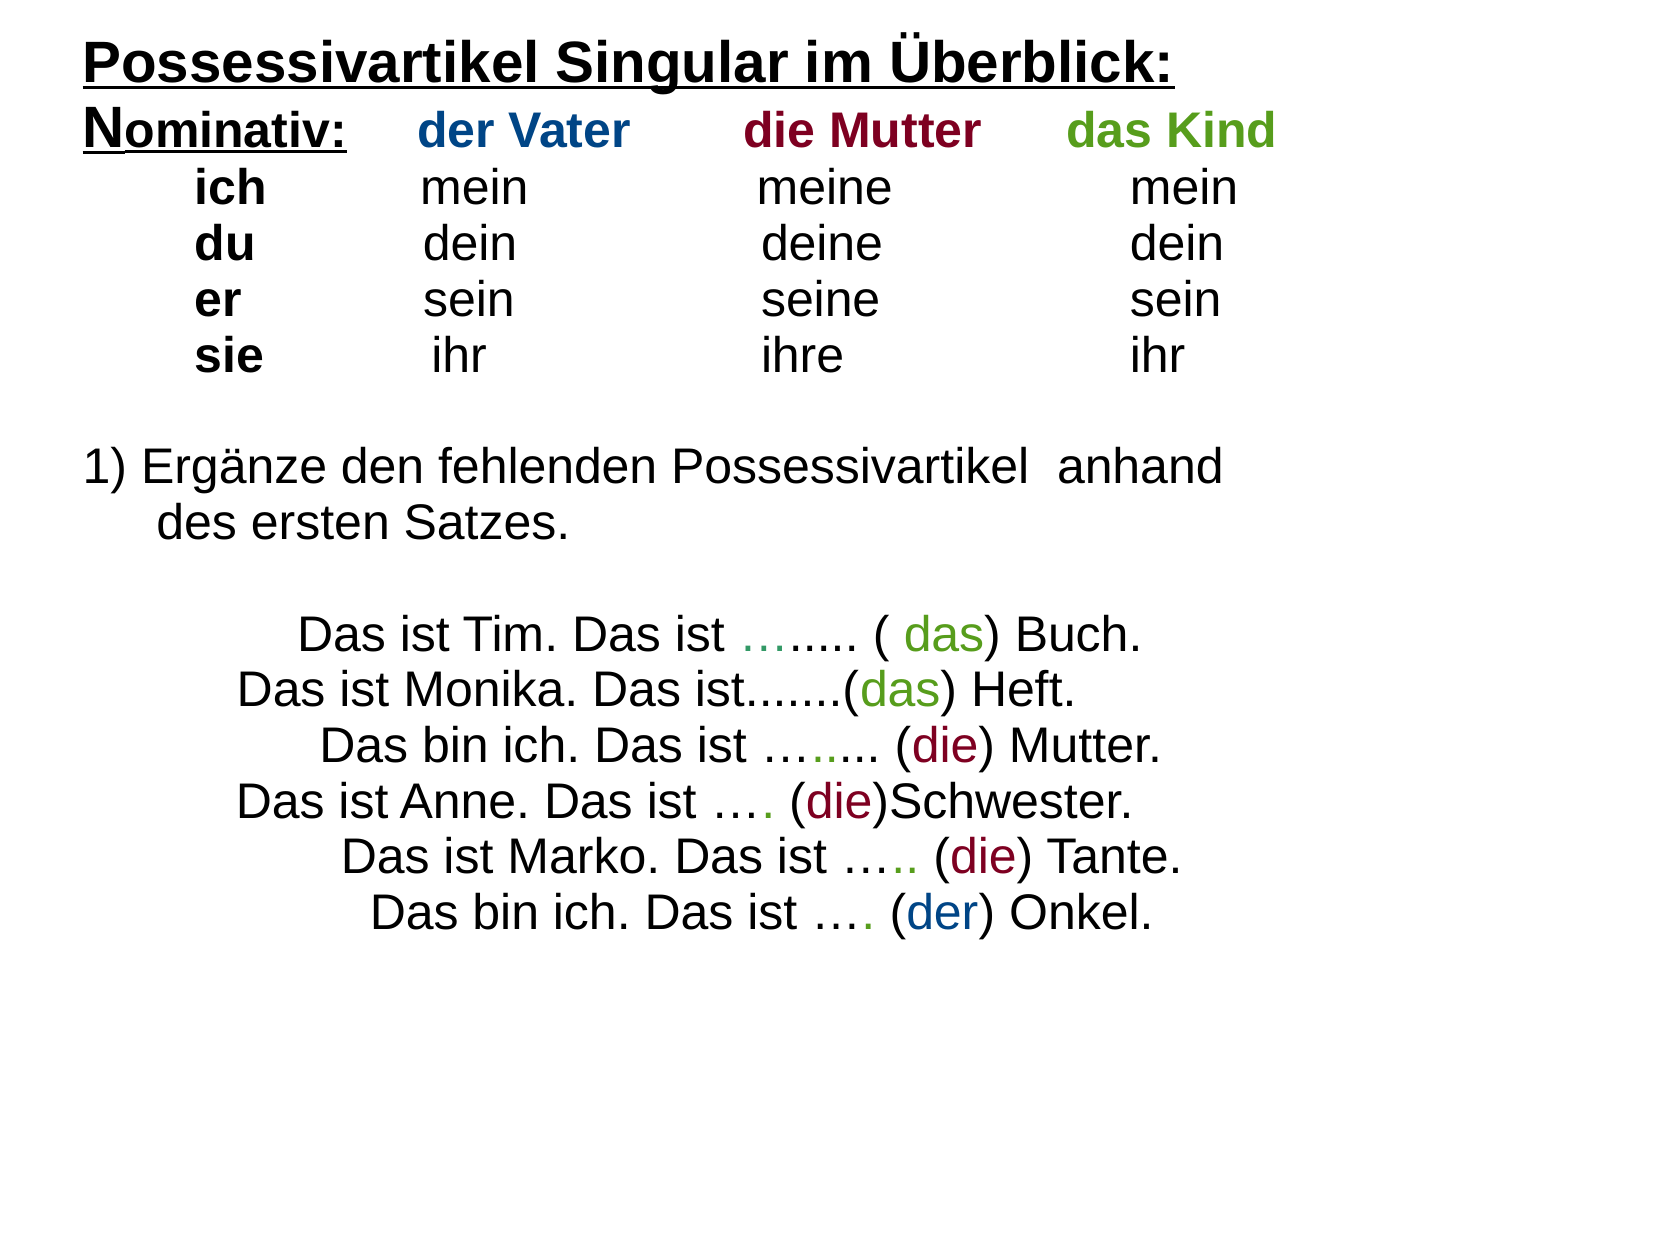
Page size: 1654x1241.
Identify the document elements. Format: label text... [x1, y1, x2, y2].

subtitle Possessivartikel Singular im Überblick: Nominativ: der Vater die Mutter das Kind ich mein meine mein du dein deine dein er sein seine sein sie ihr ihre ihr 1) Ergänze den fehlenden Possessivartikel anhand des ersten Satzes. Das ist Tim. Das ist …..... ( das) Buch. Das ist Monika. Das ist.......(das) Heft. Das bin ich. Das ist …..... (die) Mutter. Das ist Anne. Das ist …. (die)Schwester. Das ist Marko. Das ist ….. (die) Tante. Das bin ich. Das ist …. (der) Onkel. [82, 25, 1441, 1224]
